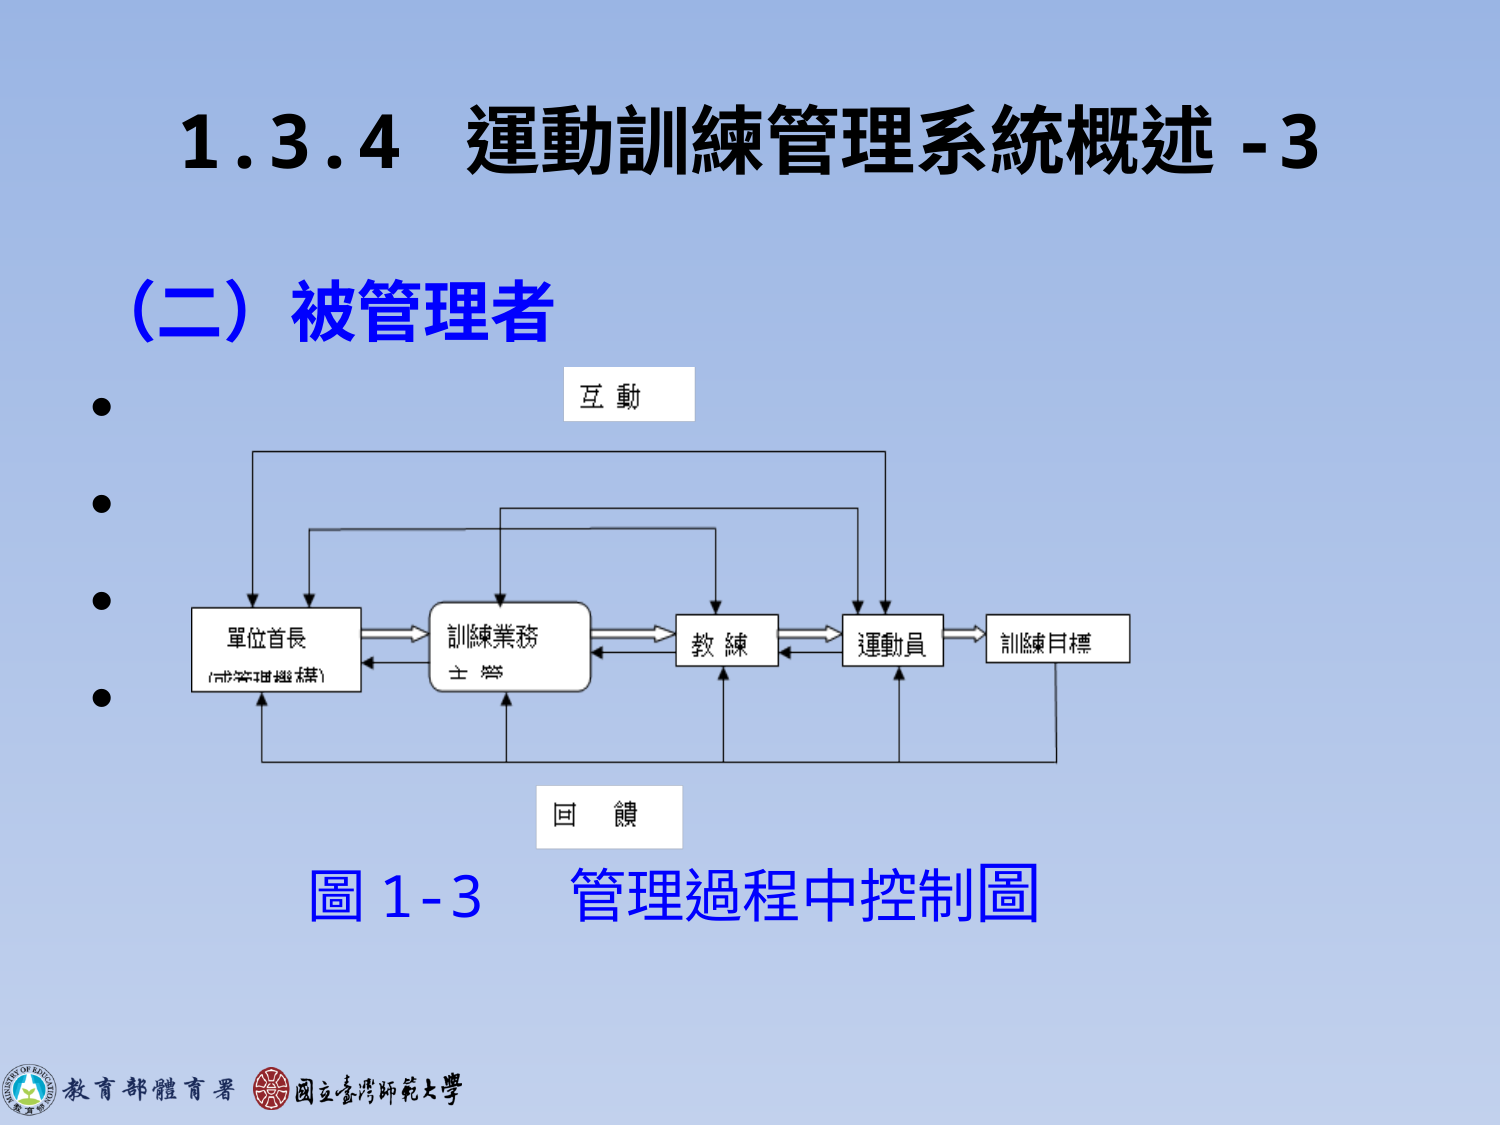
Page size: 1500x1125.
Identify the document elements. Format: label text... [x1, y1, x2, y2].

picture [191, 367, 1134, 851]
title 1.3.4 運動訓練管理系統概述-3 [75, 45, 1426, 233]
list （二）被管理者 圖1-3 管理過程中控制圖 [75, 262, 1426, 1005]
